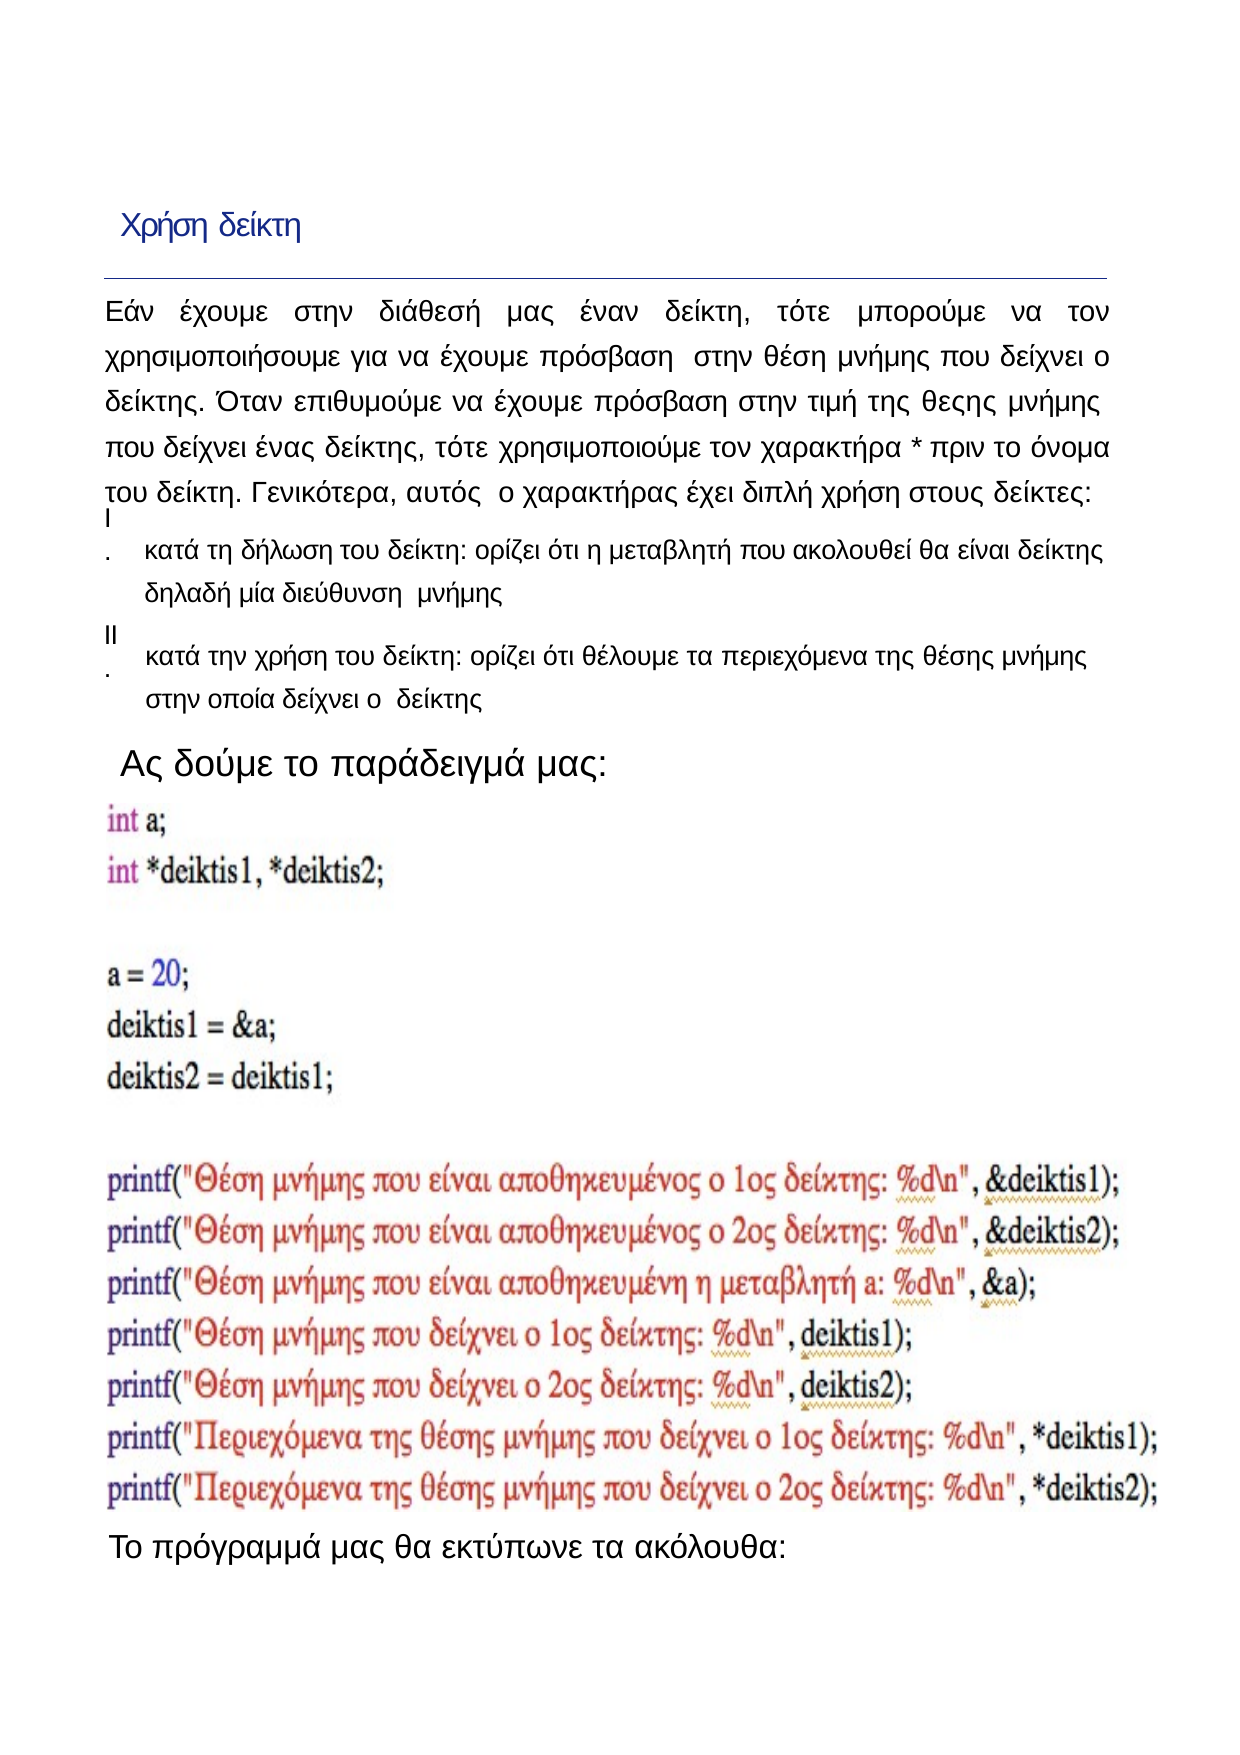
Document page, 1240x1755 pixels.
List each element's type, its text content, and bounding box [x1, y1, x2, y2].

text_box [106, 803, 1158, 1512]
text_box κατά τη δήλωση του δείκτη: ορίζει ότι η μεταβλητή που ακολουθεί θα είναι δείκτης δηλαδή μία διεύθυνση μνήμης [142, 519, 1109, 609]
text_box Ας δούμε το παράδειγμά μας: [118, 737, 1059, 785]
text_box Εάν έχουμε στην διάθεσή μας έναν δείκτη, τότε μπορούμε να τον χρησιμοποιήσουμε για να έχουμε πρόσβαση στην θέση μνήμης που δείχνει ο δείκτης. Όταν επιθυμούμε να έχουμε πρόσβαση στην τιμή της θεςης μνήμης που δείχνει ένας δείκτης, τότε χρησιμοποιούμε τον χαρακτήρα * πριν το όνομα του δείκτη. Γενικότερα, αυτός ο χαρακτήρας έχει διπλή χρήση στους δείκτες: [102, 278, 1111, 509]
text_box I. [102, 498, 117, 566]
text_box Χρήση δείκτη [145, 220, 169, 243]
text_box κατά την χρήση του δείκτη: ορίζει ότι θέλουμε τα περιεχόμενα της θέσης μνήμης στην οποία δείχνει ο δείκτης [143, 625, 1111, 715]
text_box Το πρόγραμμά μας θα εκτύπωνε τα ακόλουθα: [106, 1523, 1122, 1566]
text_box Χρήση δείκτη [118, 200, 650, 243]
text_box II. [101, 615, 122, 683]
